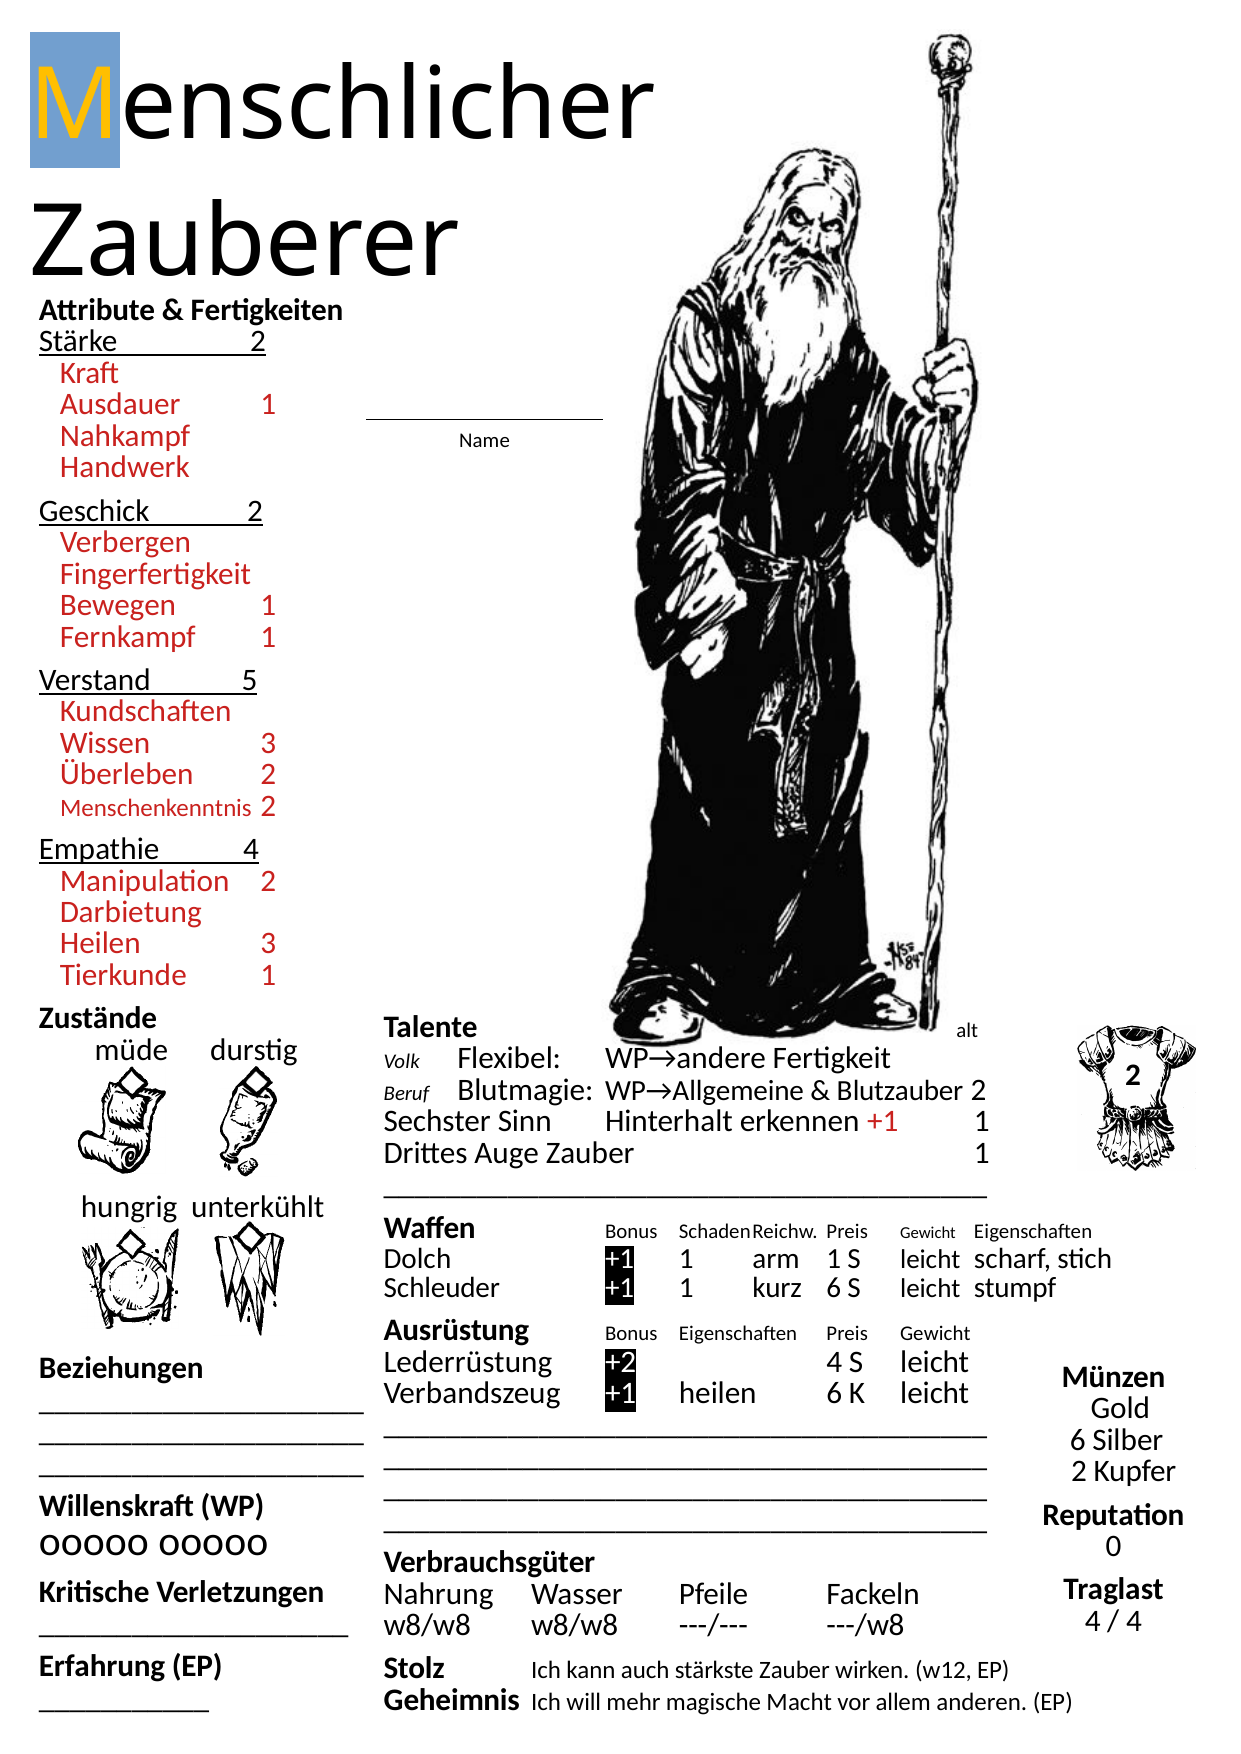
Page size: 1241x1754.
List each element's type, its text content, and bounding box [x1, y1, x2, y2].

text_box 2 [1030, 1054, 1236, 1101]
picture [81, 1227, 179, 1329]
text_box Talente alt Volk Flexibel: WP→andere Fertigkeit Beruf Blutmagie: WP→Allgemeine & Blutzauber 2 Sechster Sinn Hinterhalt erkennen +1 1 Drittes Auge Zauber 1 _______________________________________ Waffen Bonus Schaden Reichw. Preis Gewicht Eigenschaften Dolch +1 1 arm 1 S leicht scharf, stich Schleuder +1 1 kurz 6 S leicht stumpf Ausrüstung Bonus Eigenschaften Preis Gewicht Lederrüstung +2 4 S leicht Verbandszeug +1 heilen 6 K leicht _______________________________________ _______________________________________ _______________________________________ _______________________________________ Verbrauchsgüter Nahrung Wasser Pfeile Fackeln w8/w8 w8/w8 ---/--- ---/w8 Stolz Ich kann auch stärkste Zauber wirken. (w12, EP) Geheimnis Ich will mehr magische Macht vor allem anderen. (EP) [368, 1006, 1141, 1722]
picture [1077, 1101, 1196, 1171]
text_box Name [444, 423, 525, 460]
picture [601, 29, 983, 1006]
text_box Attribute & Fertigkeiten Stärke 2 Kraft Ausdauer 1 Nahkampf Handwerk Geschick 2 Verbergen Fingerfertigkeit Bewegen 1 Fernkampf 1 Verstand 5 Kundschaften Wissen 3 Überleben 2 Menschenkenntnis 2 Empathie 4 Manipulation 2 Darbietung Heilen 3 Tierkunde 1 Zustände müde durstig hungrig unterkühlt Beziehungen _____________________ _____________________ _____________________ Willenskraft (WP) ooooo ooooo Kritische Verletzungen ____________________ Erfahrung (EP) ___________ [24, 289, 381, 1715]
picture [1077, 1025, 1196, 1054]
picture [219, 1066, 278, 1177]
picture [213, 1221, 285, 1337]
text_box Menschlicher Zauberer [14, 24, 646, 274]
picture [77, 1066, 166, 1174]
text_box Münzen Gold 6 Silber 2 Kupfer Reputation 0 Traglast 4 / 4 [1025, 1356, 1202, 1645]
